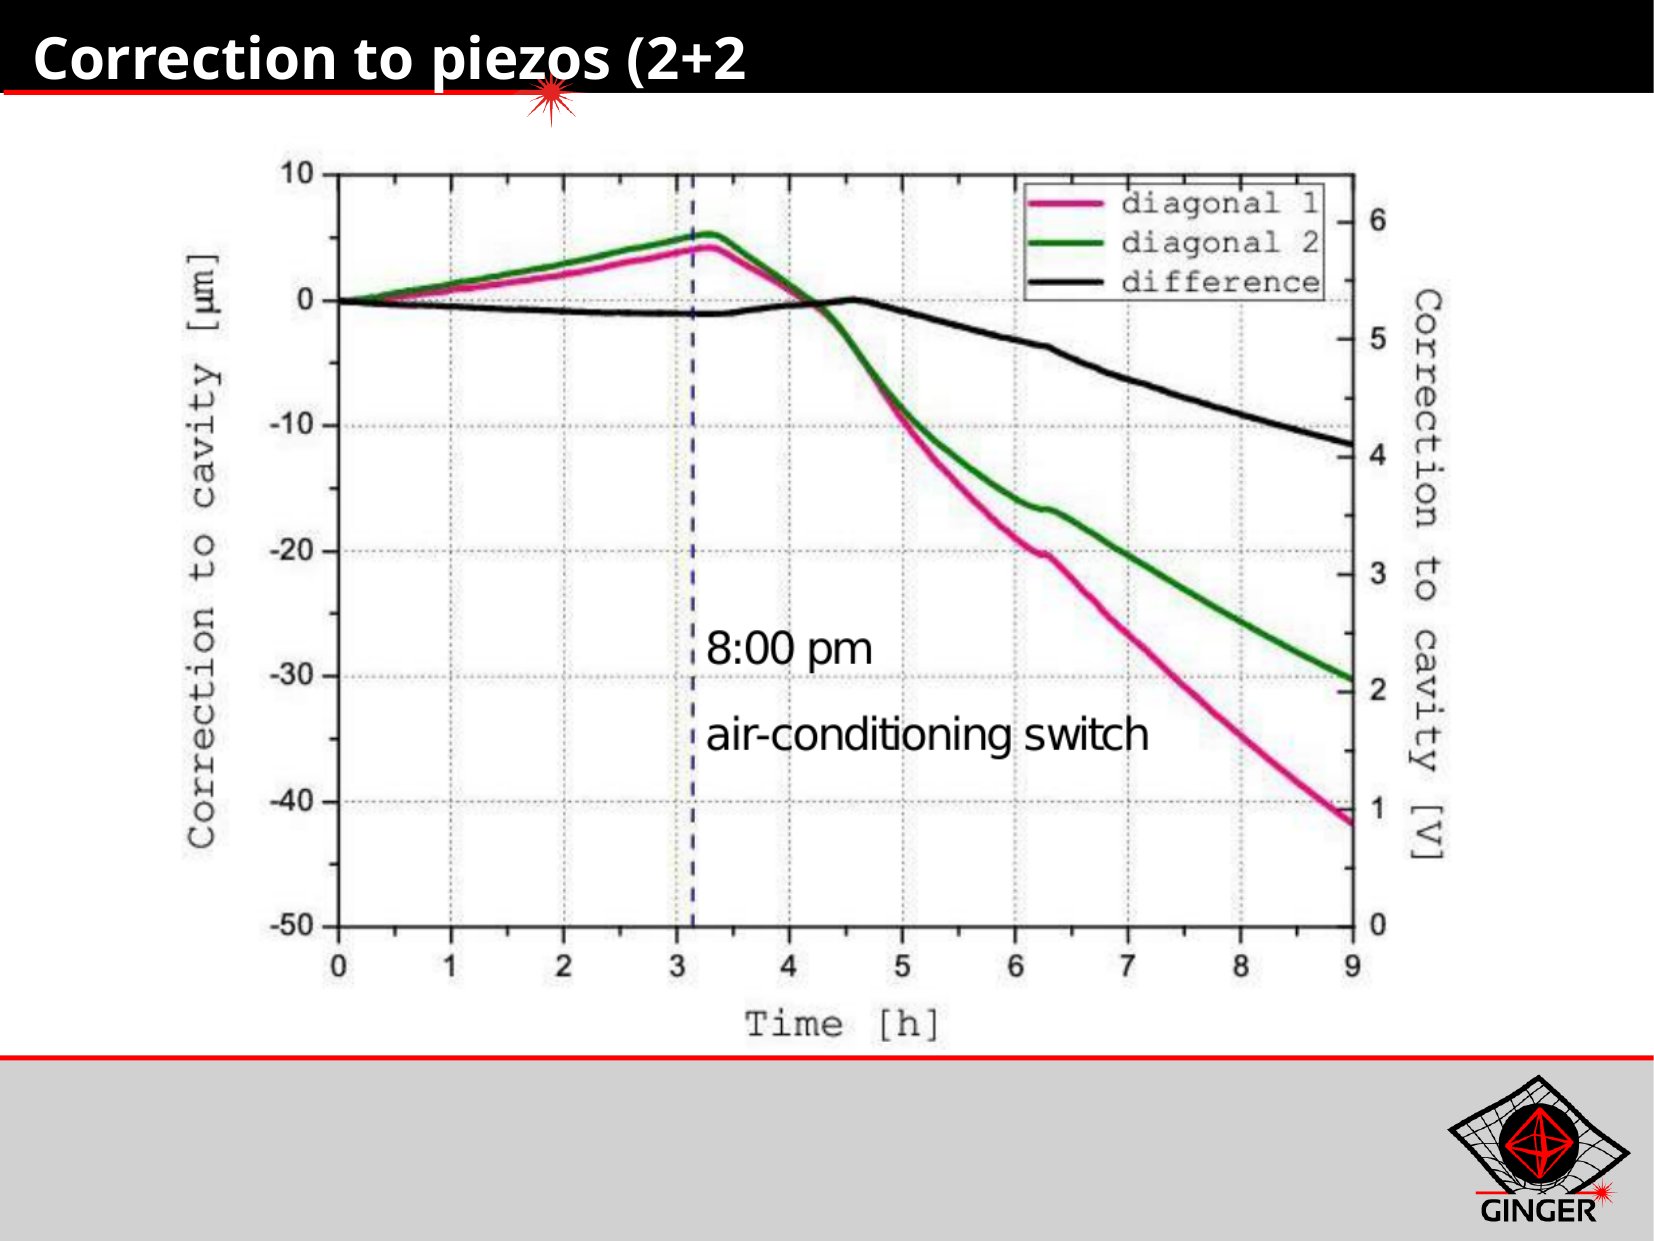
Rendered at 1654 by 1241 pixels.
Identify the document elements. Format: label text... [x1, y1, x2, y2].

picture [0, 0, 1654, 1241]
text_box Correction to piezos (2+2 parallel ) [17, 9, 946, 91]
